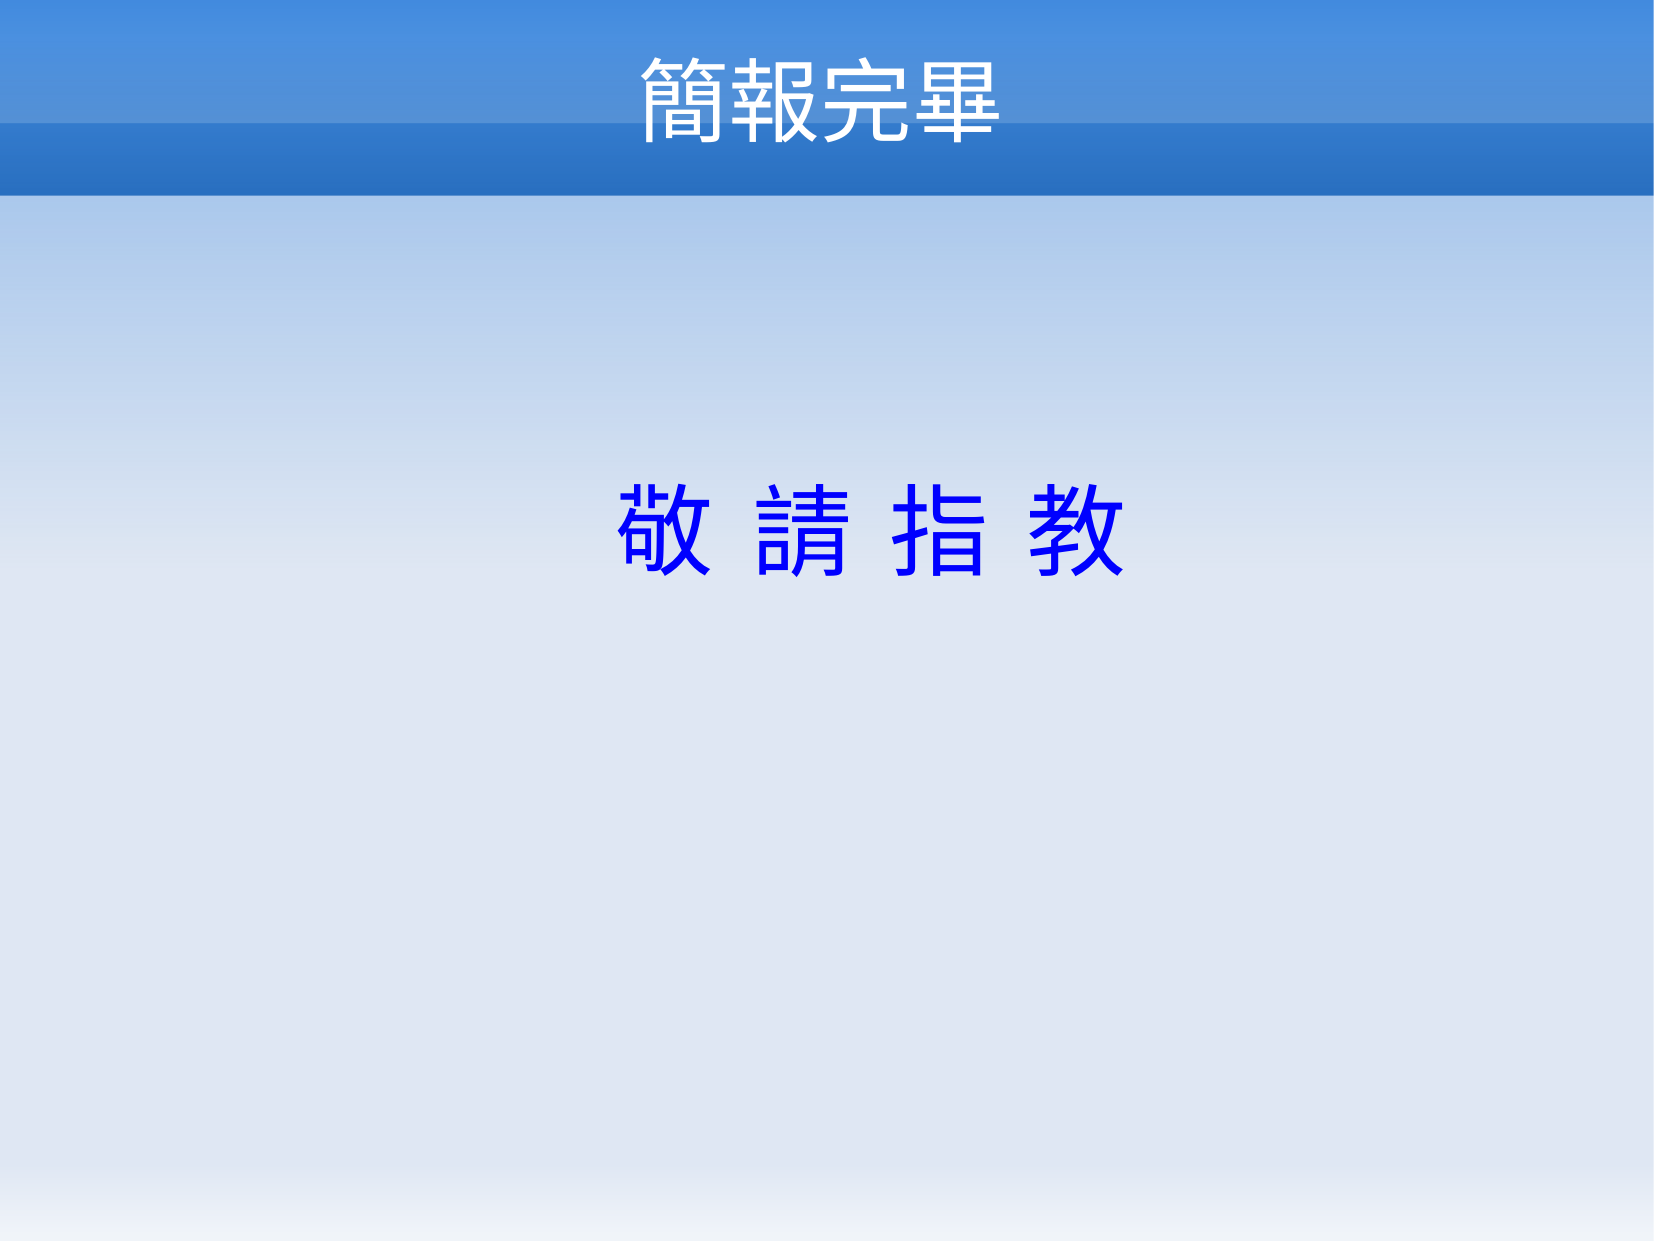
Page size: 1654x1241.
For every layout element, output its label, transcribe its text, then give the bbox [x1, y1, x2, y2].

title 簡報完畢 [76, 7, 1565, 200]
list 敬請指教 [118, 288, 1607, 1093]
picture [0, 0, 1654, 1241]
